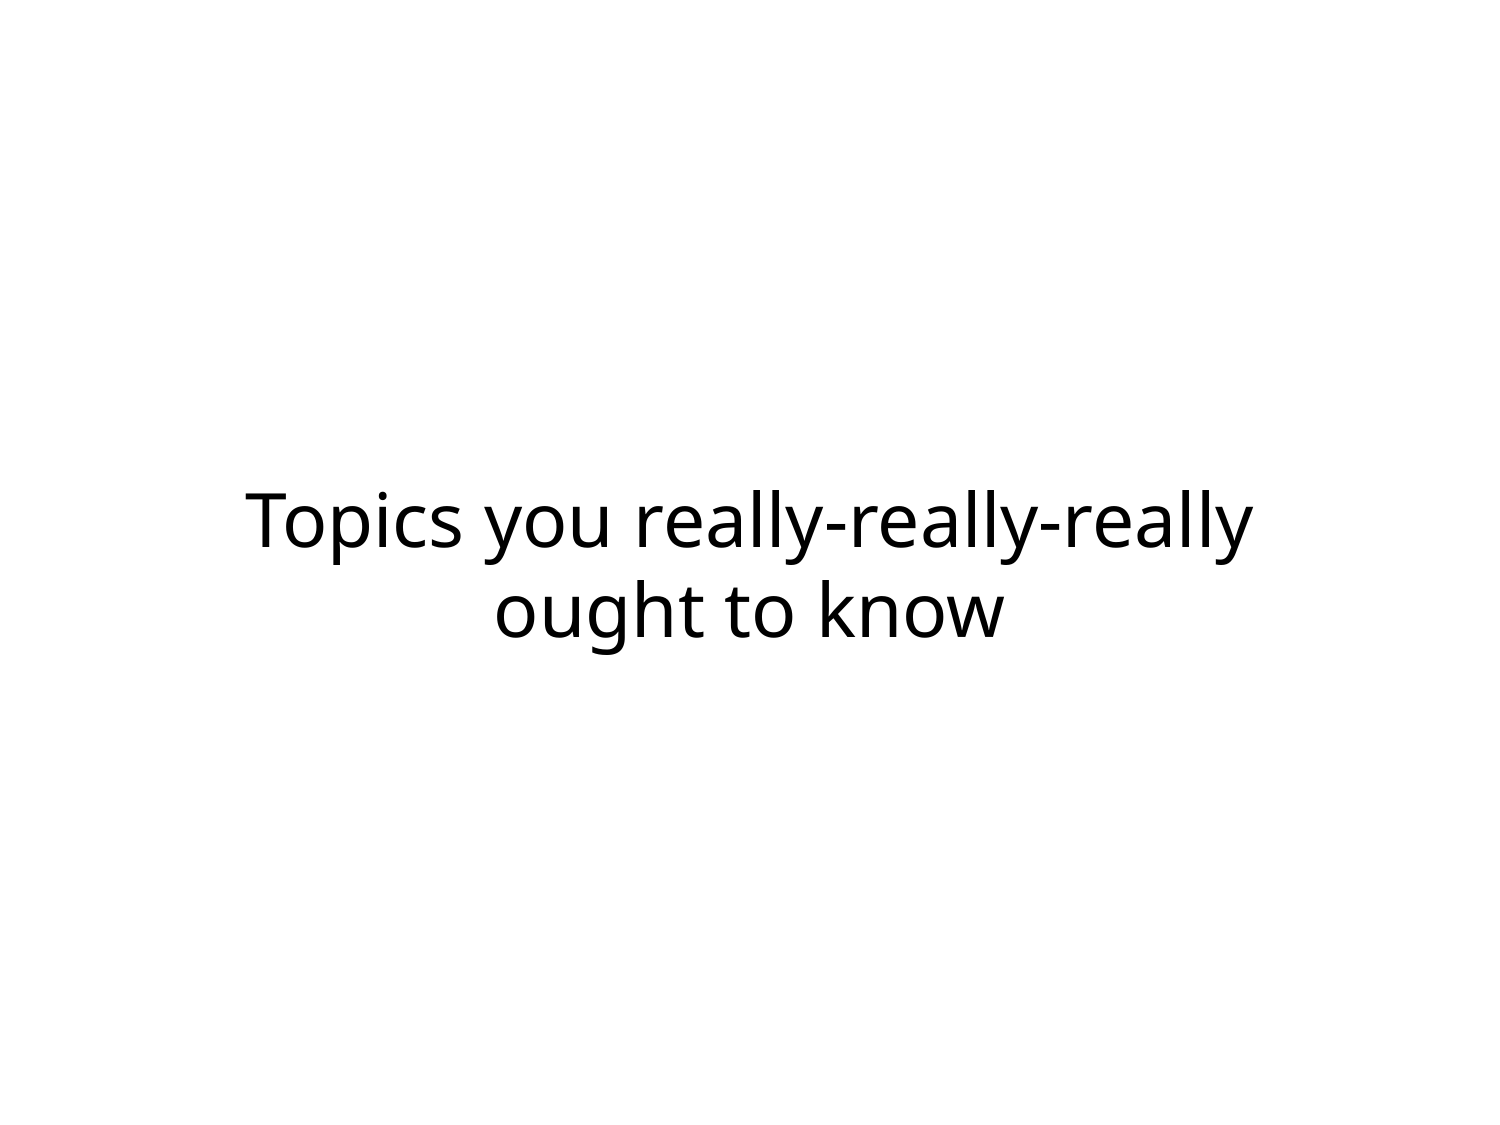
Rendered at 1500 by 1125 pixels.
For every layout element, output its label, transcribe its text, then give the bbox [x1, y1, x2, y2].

title Topics you really-really-really ought to know [51, 470, 1449, 655]
